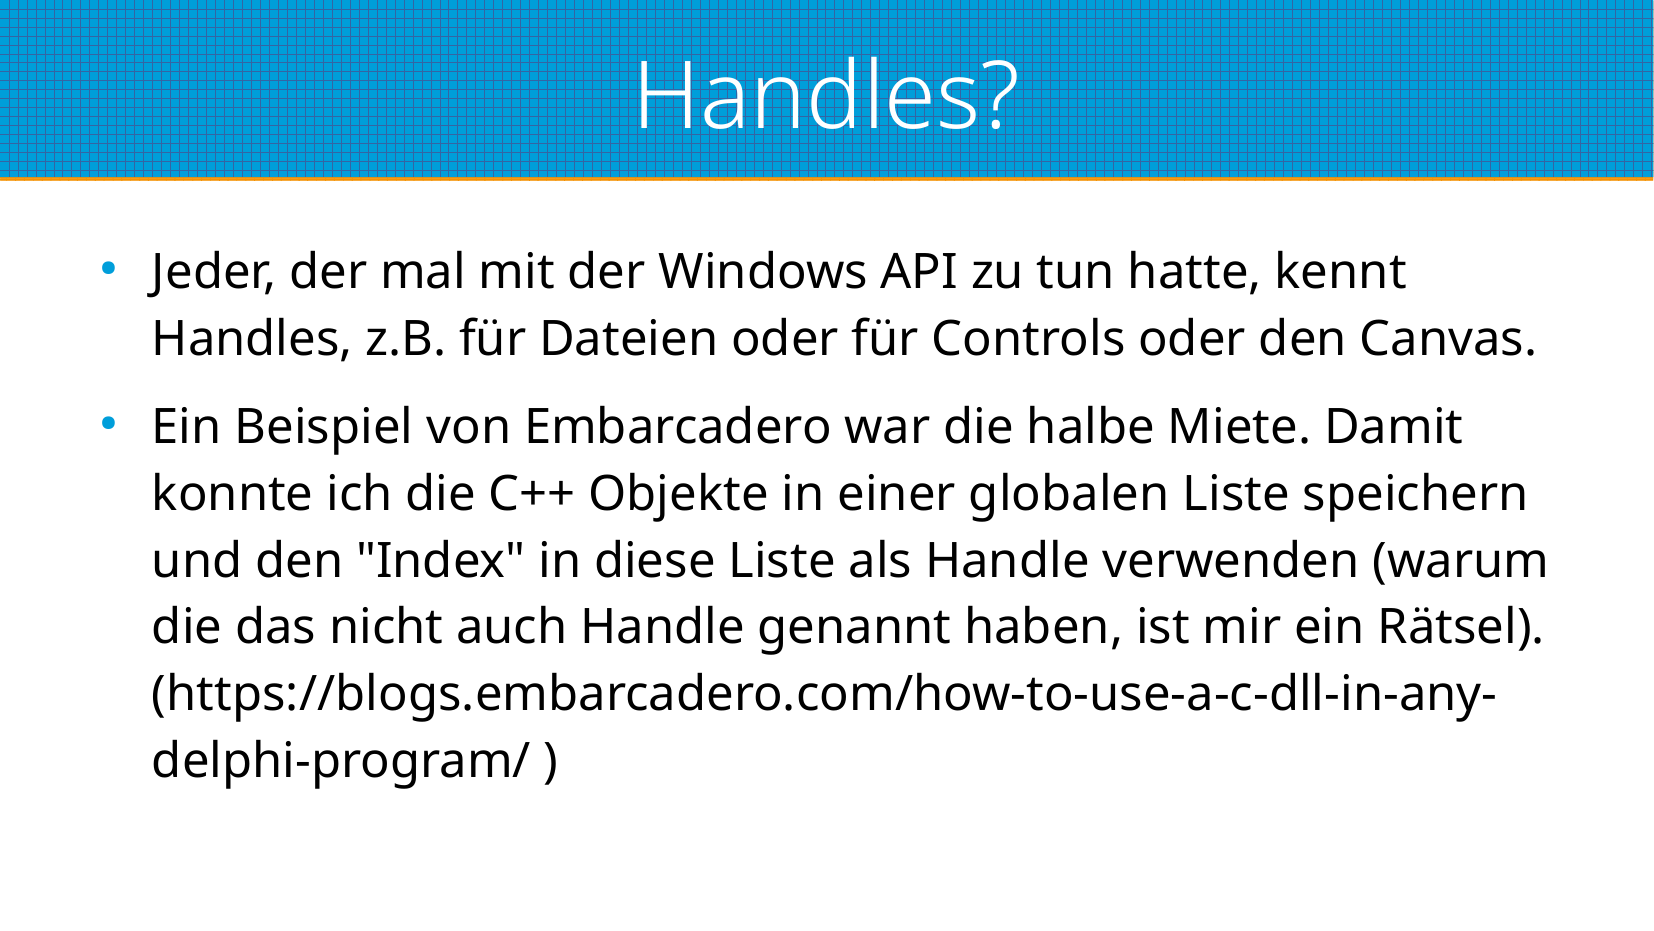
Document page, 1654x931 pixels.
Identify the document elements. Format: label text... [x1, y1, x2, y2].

list Jeder, der mal mit der Windows API zu tun hatte, kennt Handles, z.B. für Dateien oder für Controls oder den Canvas. Ein Beispiel von Embarcadero war die halbe Miete. Damit konnte ich die C++ Objekte in einer globalen Liste speichern und den "Index" in diese Liste als Handle verwenden (warum die das nicht auch Handle genannt haben, ist mir ein Rätsel). (https://blogs.embarcadero.com/how-to-use-a-c-dll-in-any-delphi-program/ ) [82, 236, 1563, 811]
title Handles? [82, 14, 1571, 171]
